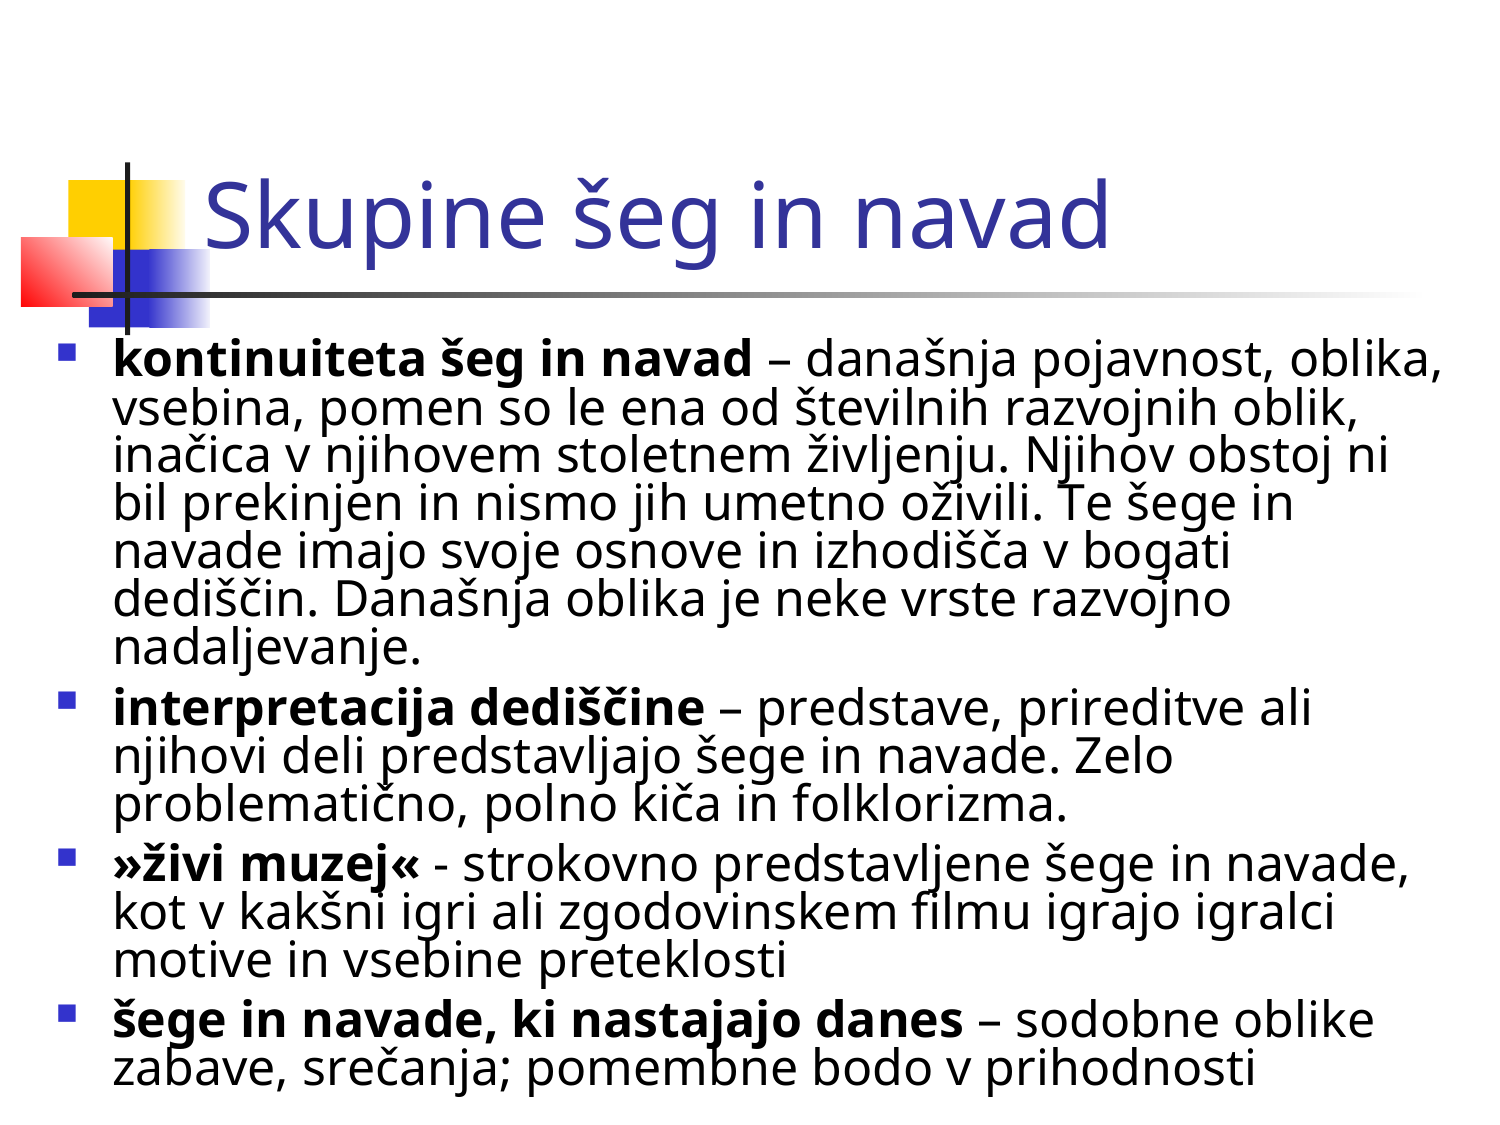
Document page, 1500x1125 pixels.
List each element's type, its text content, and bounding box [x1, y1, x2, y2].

list kontinuiteta šeg in navad – današnja pojavnost, oblika, vsebina, pomen so le ena od številnih razvojnih oblik, inačica v njihovem stoletnem življenju. Njihov obstoj ni bil prekinjen in nismo jih umetno oživili. Te šege in navade imajo svoje osnove in izhodišča v bogati dediščin. Današnja oblika je neke vrste razvojno nadaljevanje. interpretacija dediščine – predstave, prireditve ali njihovi deli predstavljajo šege in navade. Zelo problematično, polno kiča in folklorizma. »živi muzej« - strokovno predstavljene šege in navade, kot v kakšni igri ali zgodovinskem filmu igrajo igralci motive in vsebine preteklosti šege in navade, ki nastajajo danes – sodobne oblike zabave, srečanja; pomembne bodo v prihodnosti [41, 330, 1469, 1071]
title Skupine šeg in navad [188, 35, 1468, 276]
